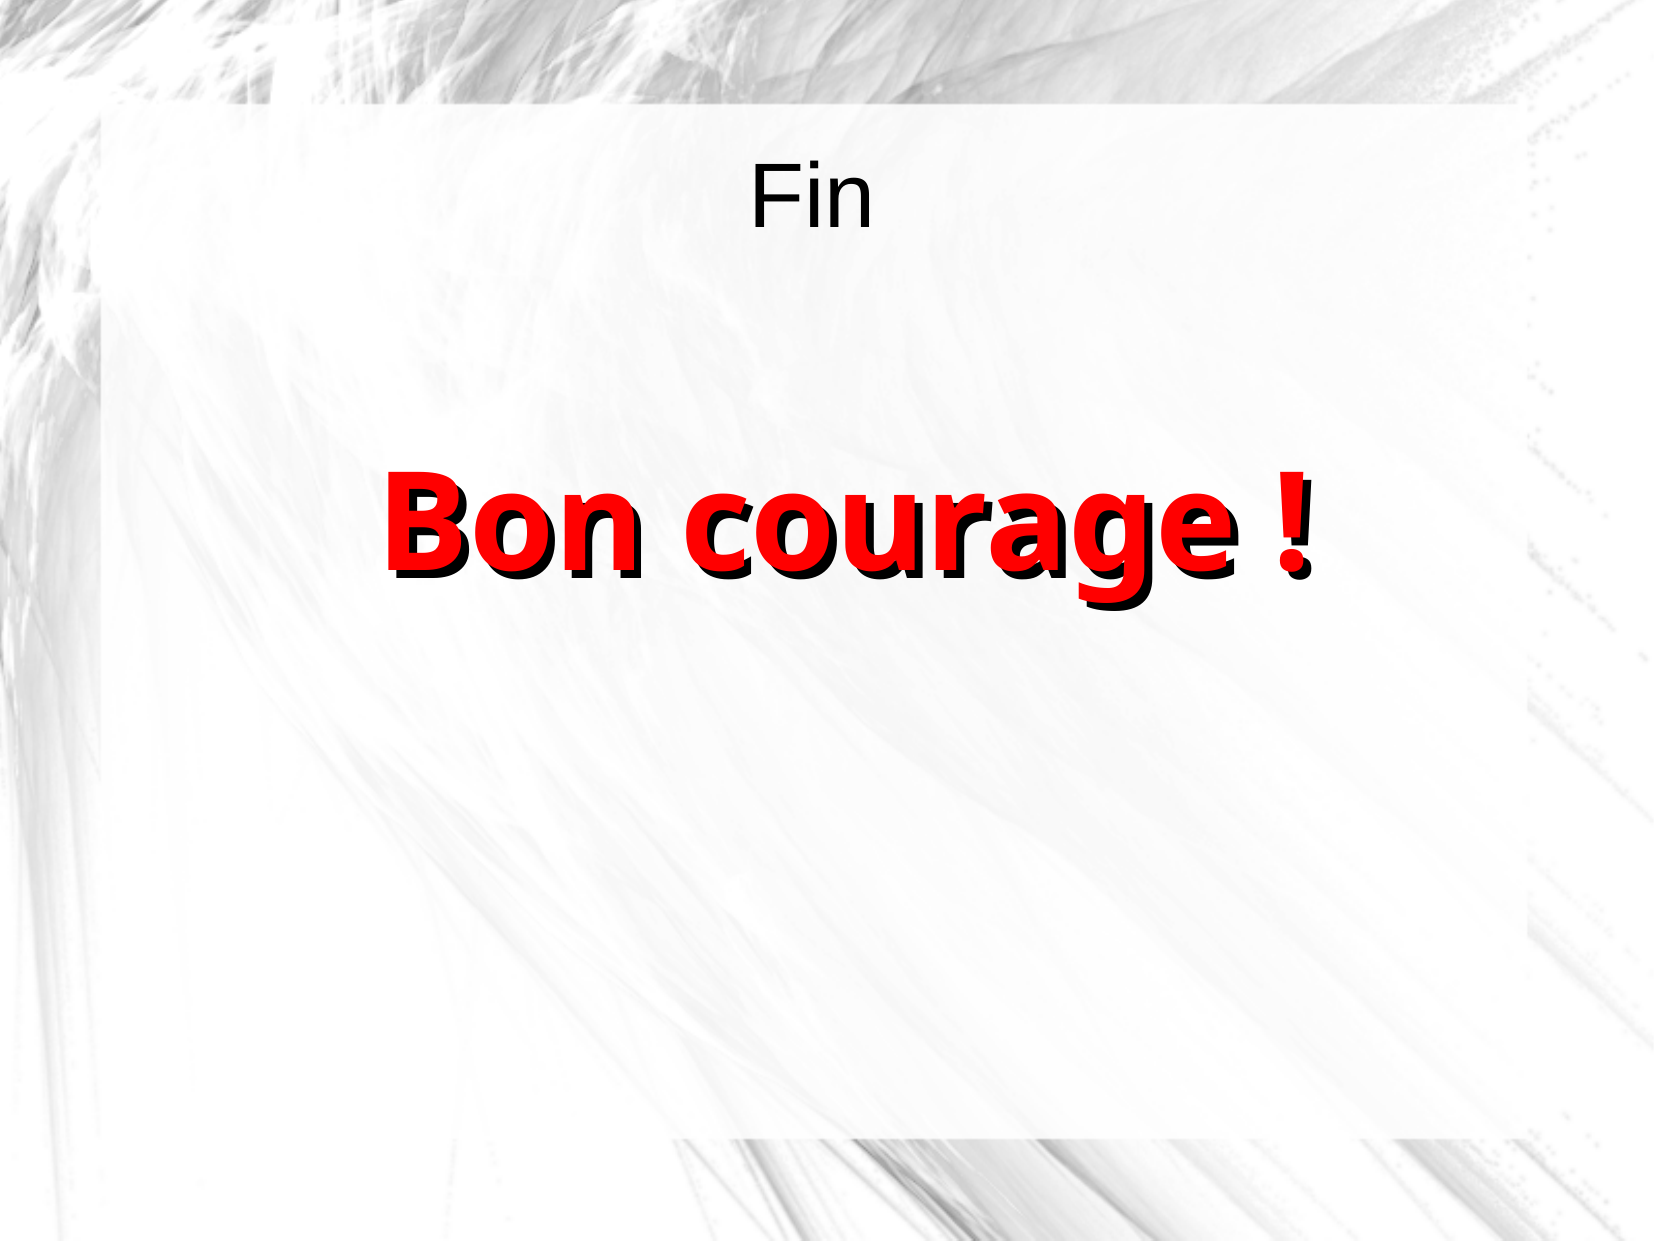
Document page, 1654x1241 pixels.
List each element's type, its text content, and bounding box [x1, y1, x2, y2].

title Fin [118, 112, 1506, 281]
text_box Bon courage ! [165, 413, 1524, 589]
picture [0, 0, 1654, 1241]
